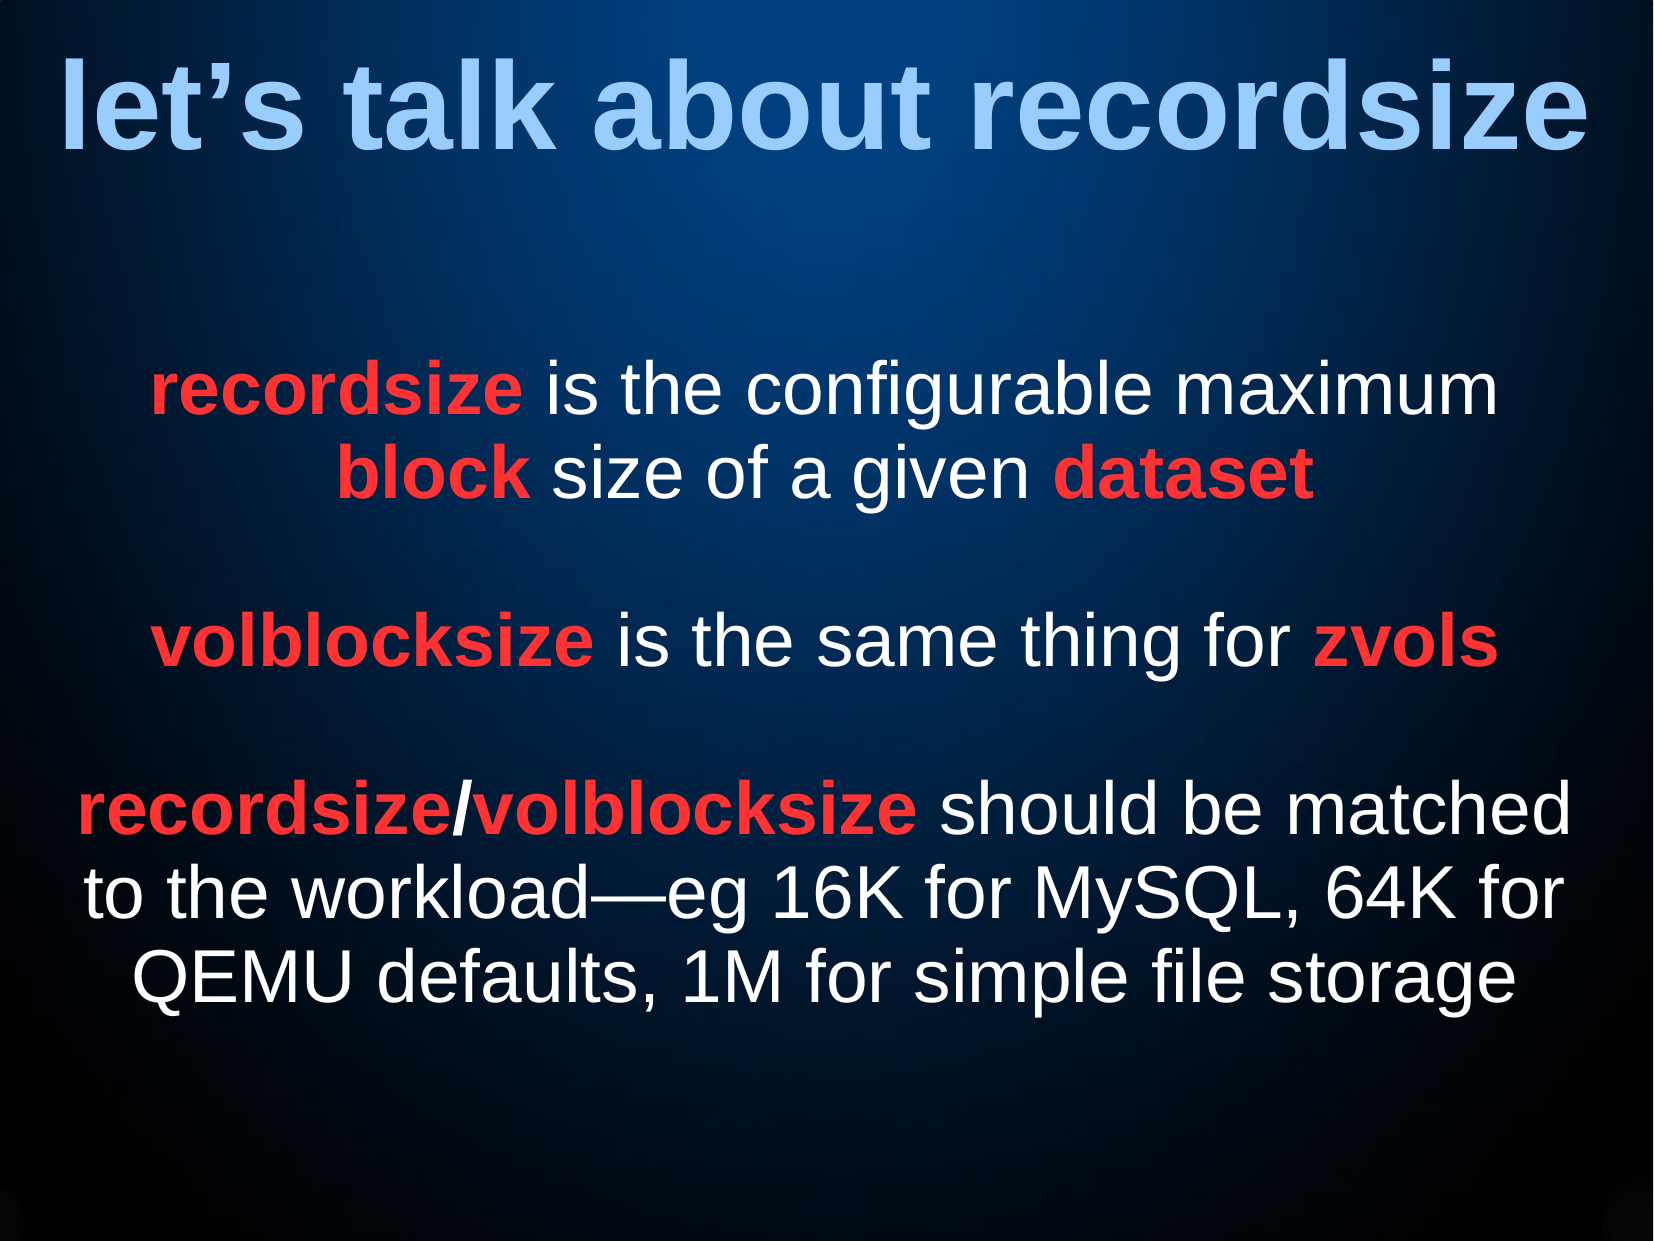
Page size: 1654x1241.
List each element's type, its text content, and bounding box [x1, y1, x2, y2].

picture [0, 0, 1654, 1241]
title let’s talk about recordsize [0, 2, 1651, 211]
title recordsize is the configurable maximum block size of a given dataset volblocksize is the same thing for zvols recordsize/volblocksize should be matched to the workload—eg 16K for MySQL, 64K for QEMU defaults, 1M for simple file storage [60, 165, 1591, 1201]
